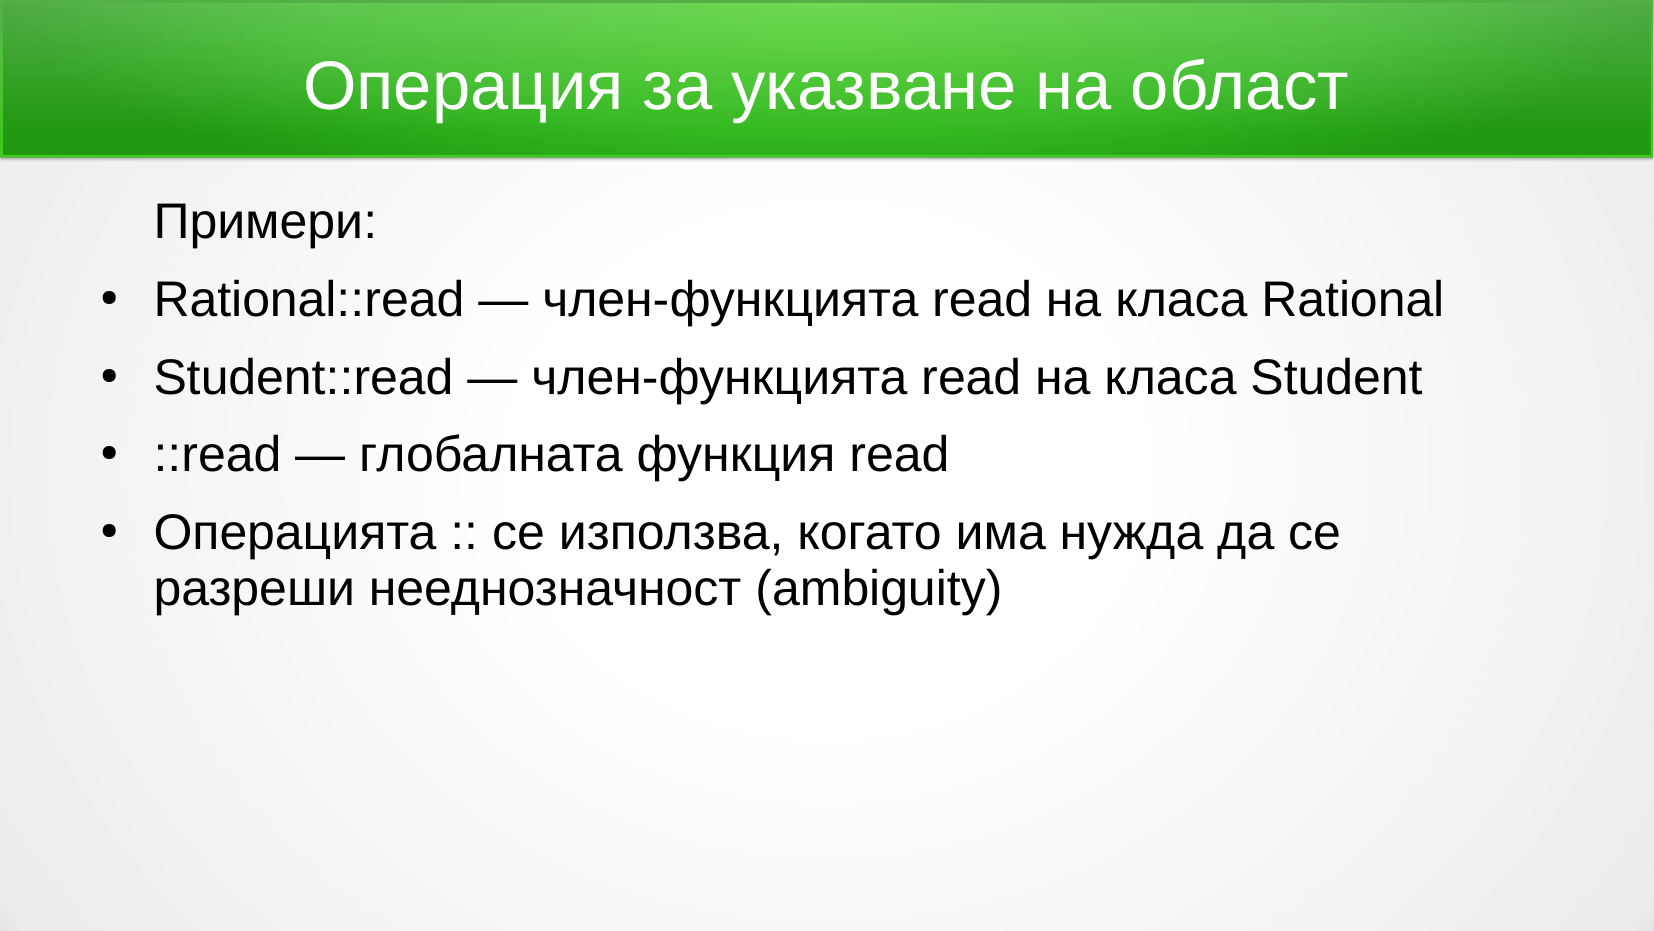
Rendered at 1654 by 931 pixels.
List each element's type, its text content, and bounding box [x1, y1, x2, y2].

list Примери: Rational::read — член-функцията read на класа Rational Student::read — член-функцията read на класа Student ::read — глобалната функция read Операцията :: се използва, когато има нужда да се разреши нееднозначност (ambiguity) [82, 193, 1538, 898]
title Операция за указване на област [82, 37, 1571, 135]
